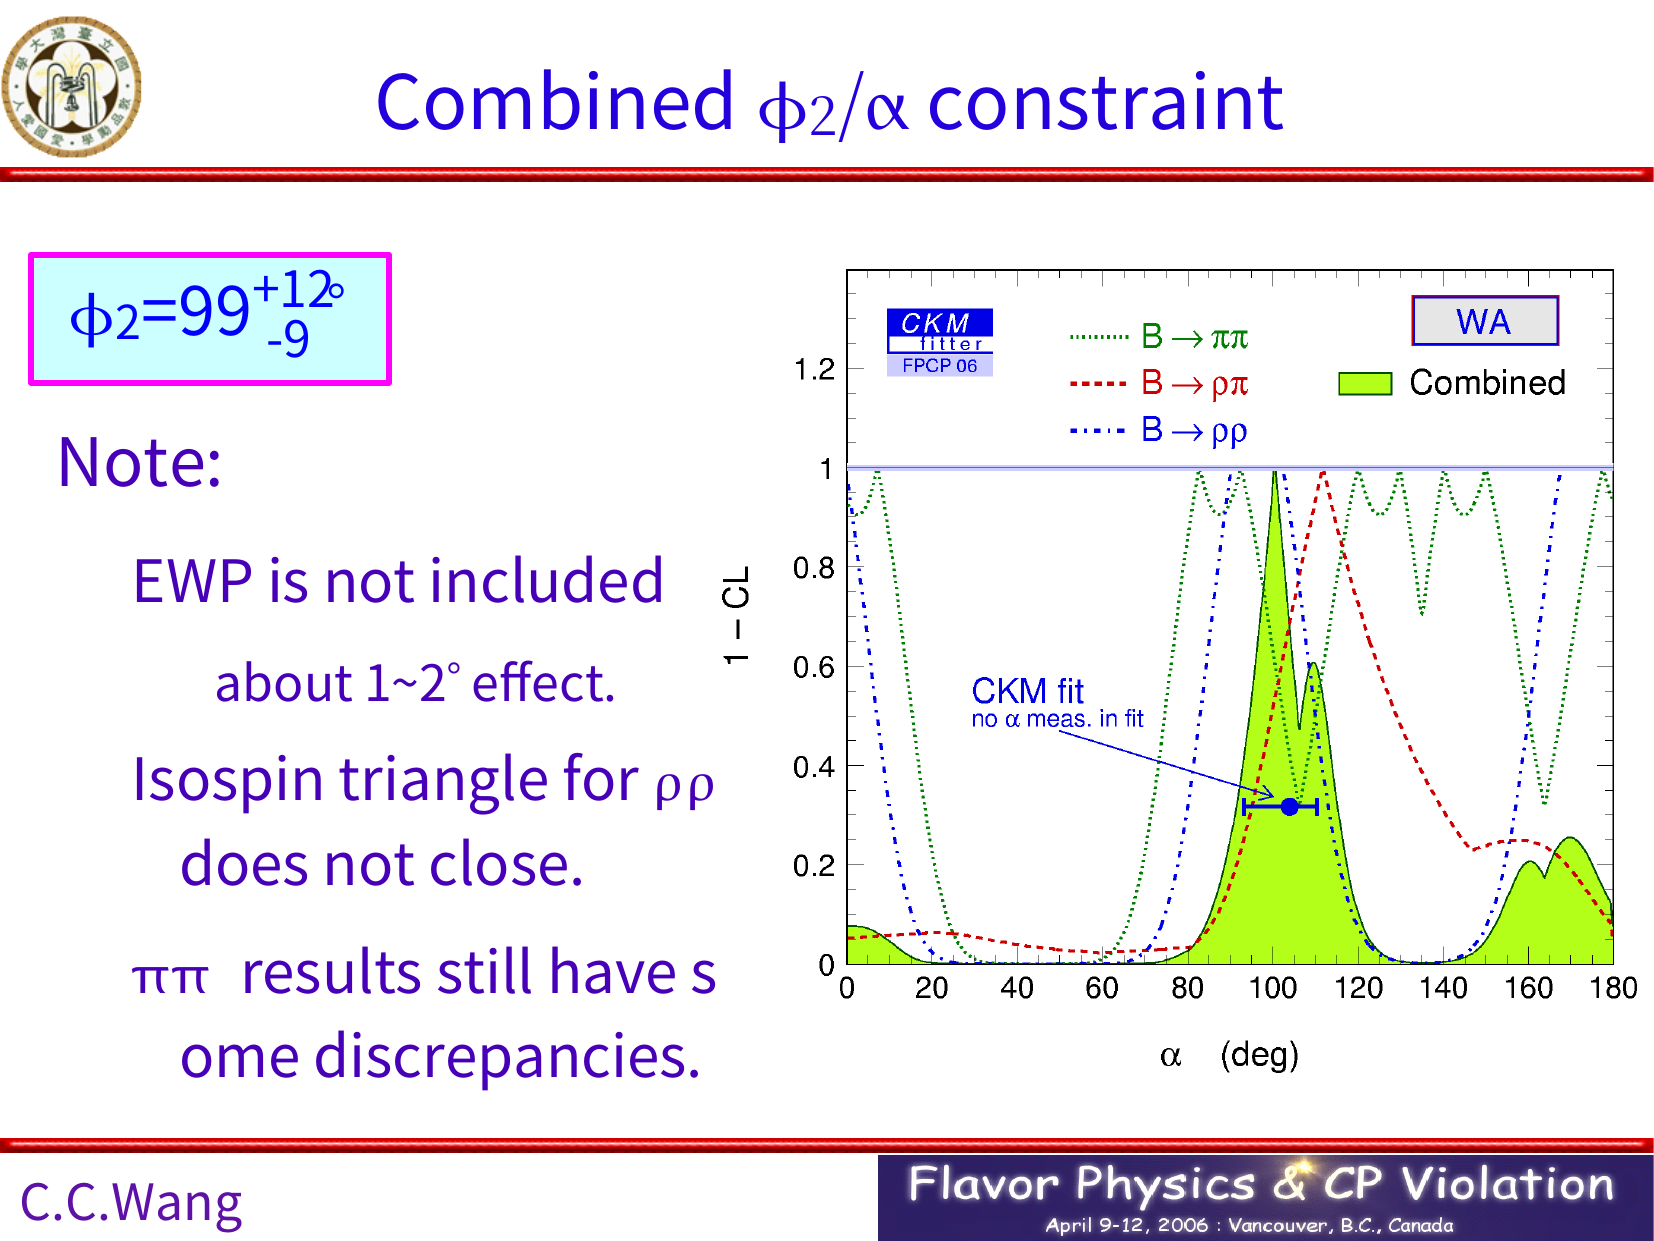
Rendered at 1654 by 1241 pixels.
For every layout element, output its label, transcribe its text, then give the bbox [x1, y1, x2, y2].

title Combined 2/ constraint [140, 22, 1520, 173]
picture [878, 1155, 1654, 1241]
picture [0, 167, 1654, 182]
text_box -9 [266, 299, 311, 374]
text_box 2=99 ˚ [30, 254, 390, 383]
picture [722, 269, 1637, 1073]
picture [0, 1138, 1654, 1153]
picture [0, 15, 143, 159]
list Note: EWP is not included about 1~2˚ effect. Isospin triangle for  does not close.  results still have some discrepancies. [37, 409, 729, 1116]
text_box +12 [252, 249, 337, 324]
